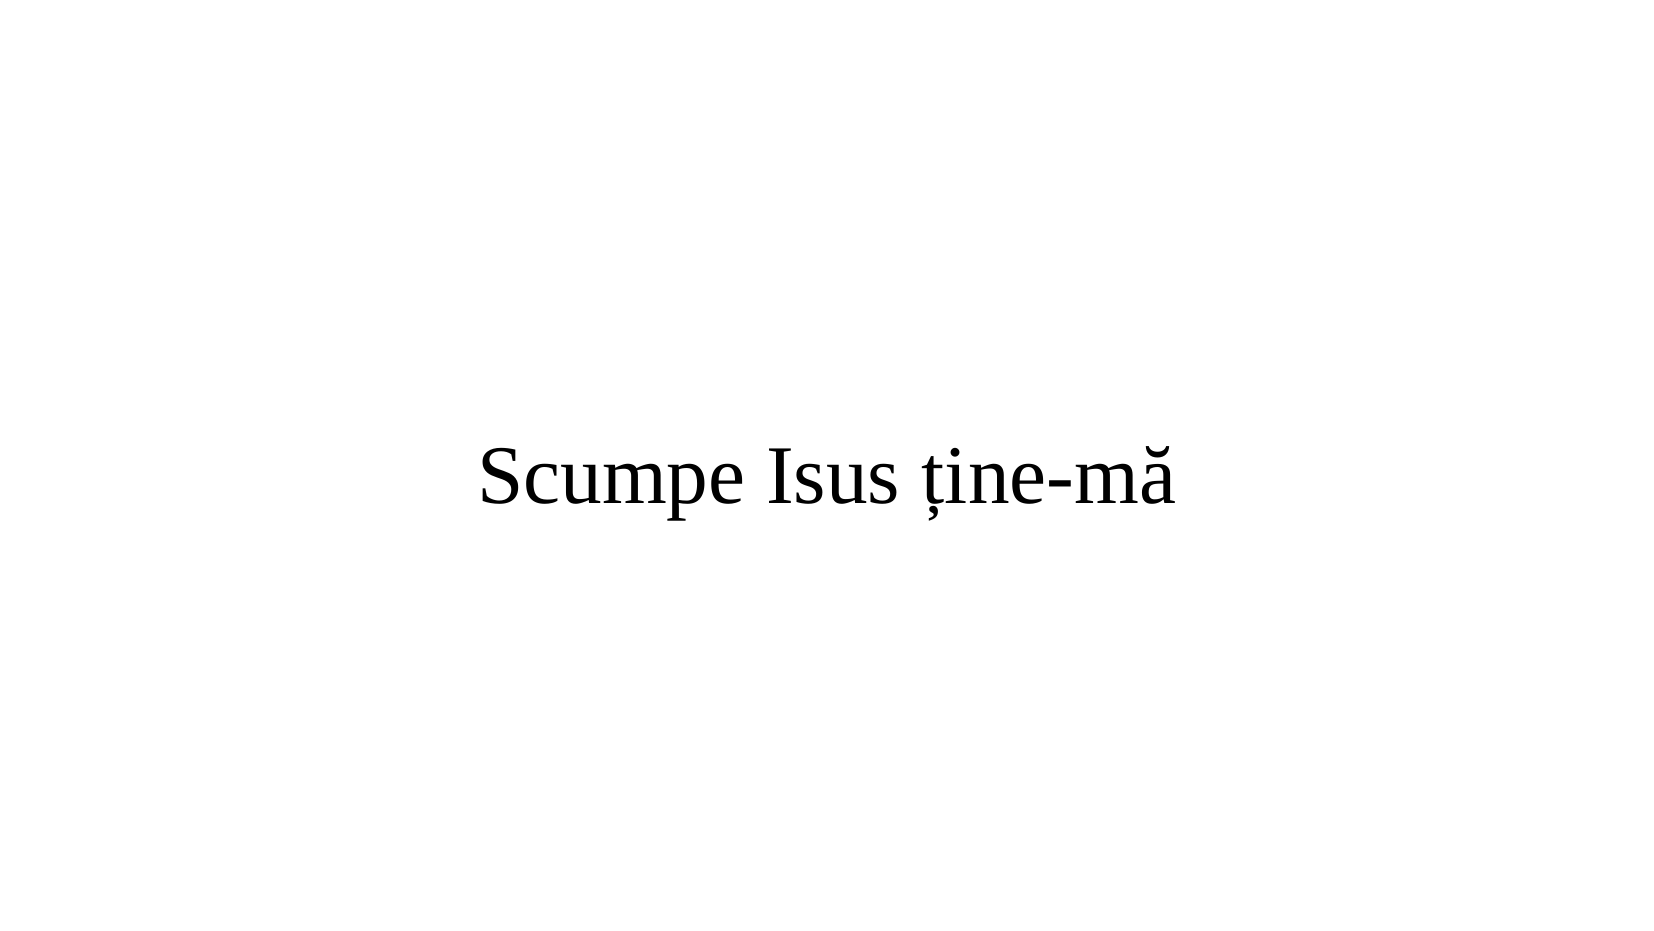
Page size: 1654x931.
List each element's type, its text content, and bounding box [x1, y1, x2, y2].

title Scumpe Isus ține-mă [165, 420, 1489, 522]
